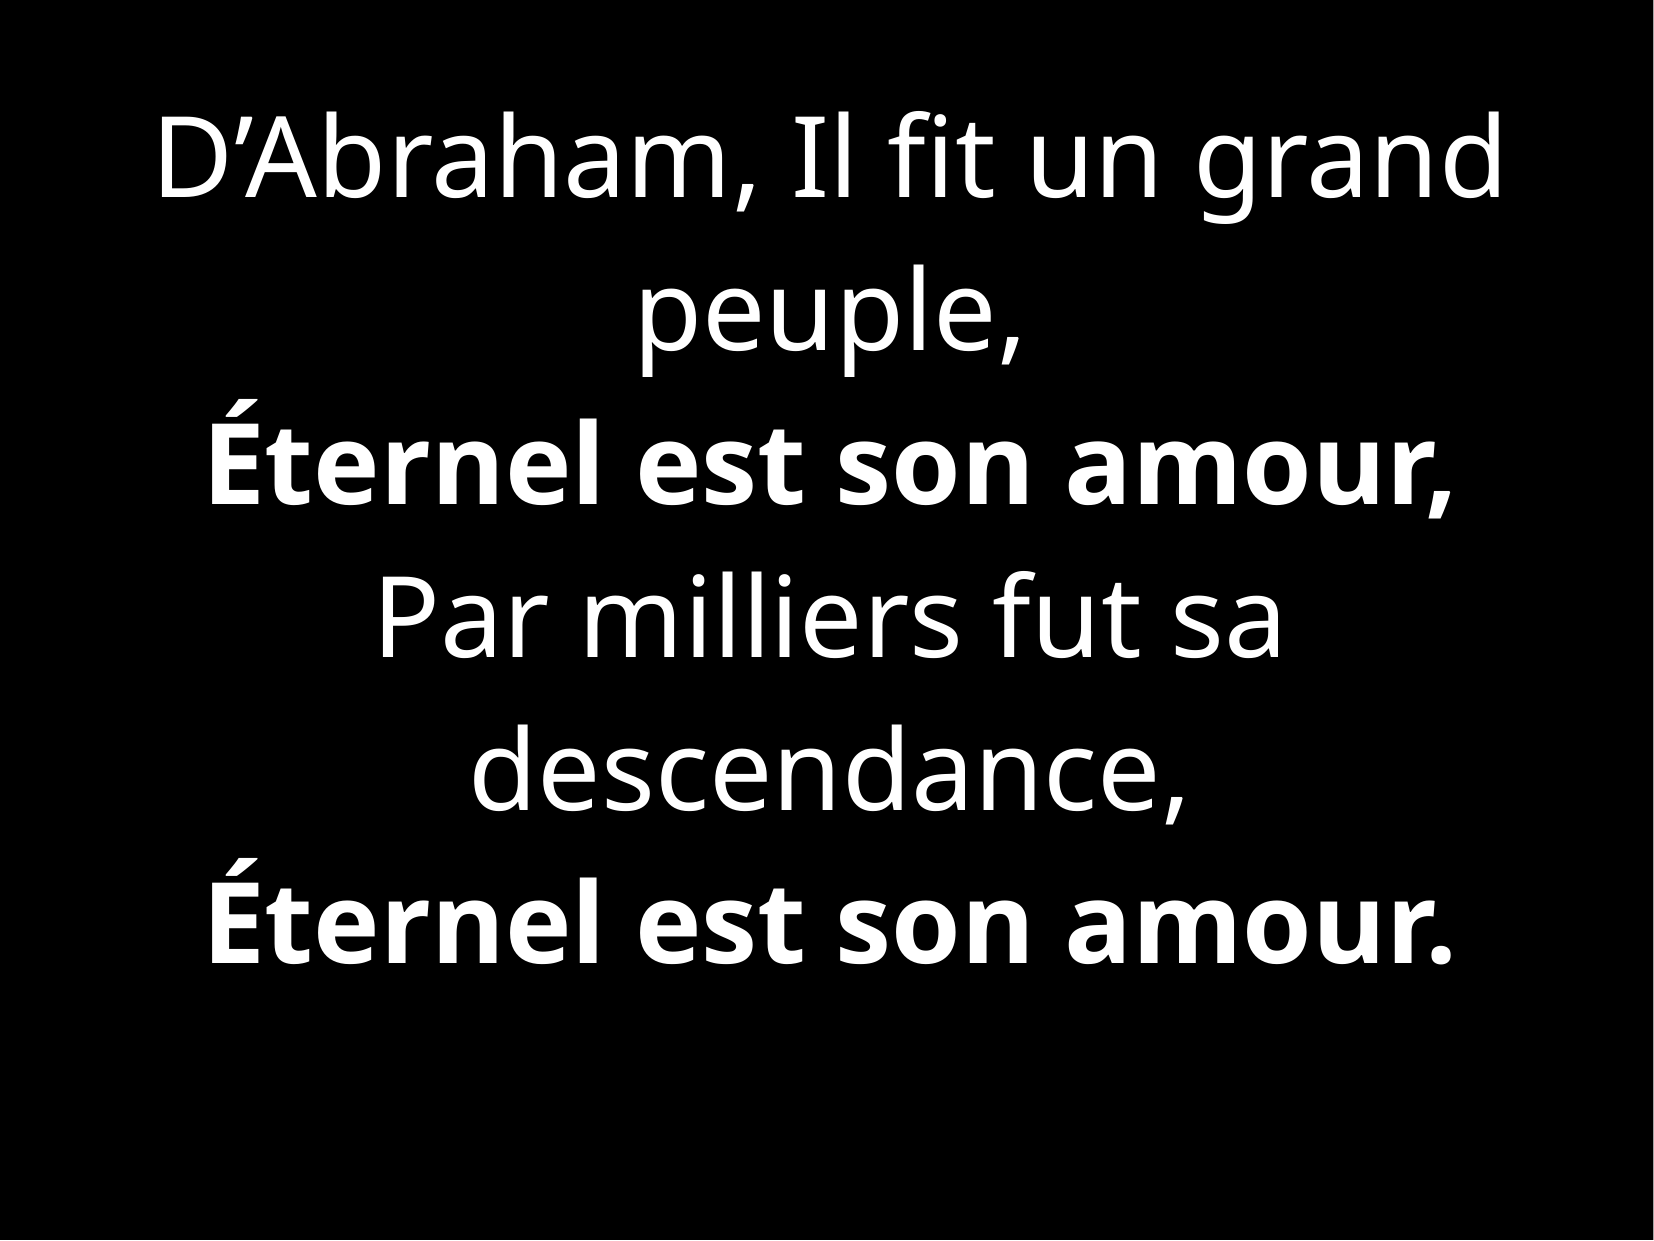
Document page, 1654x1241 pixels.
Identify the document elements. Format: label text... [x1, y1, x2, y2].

subtitle D’Abraham, Il fit un grand peuple, Éternel est son amour, Par milliers fut sa descendance, Éternel est son amour. [21, 0, 1640, 1241]
